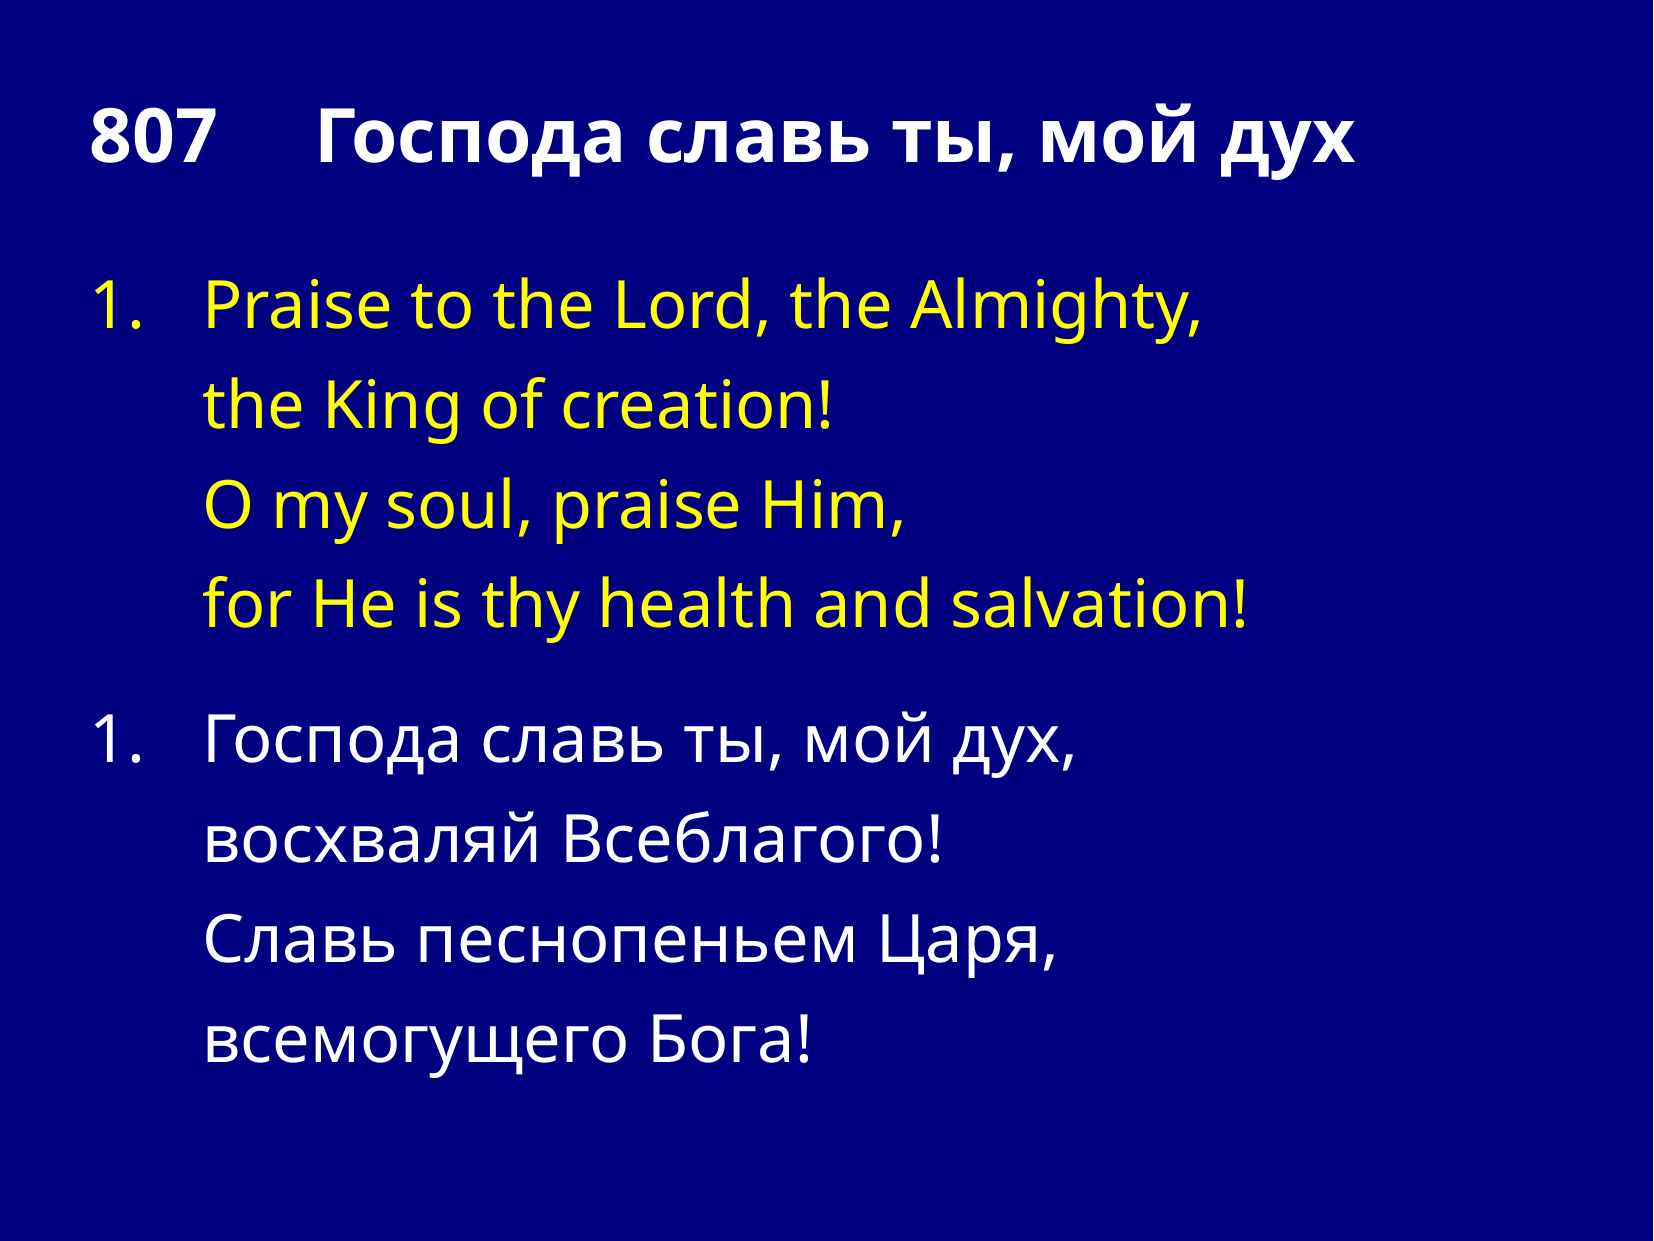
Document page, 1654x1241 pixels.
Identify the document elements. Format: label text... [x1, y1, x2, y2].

text_box 1. Господа славь ты, мой дух, восхваляй Всеблагого! Славь песнопеньем Царя, всемогущего Бога! [75, 675, 1576, 1163]
text_box 807 Господа славь ты, мой дух [75, 75, 1576, 188]
text_box 1. Praise to the Lord, the Almighty, the King of creation! O my soul, praise Him, for He is thy health and salvation! [75, 188, 1576, 638]
